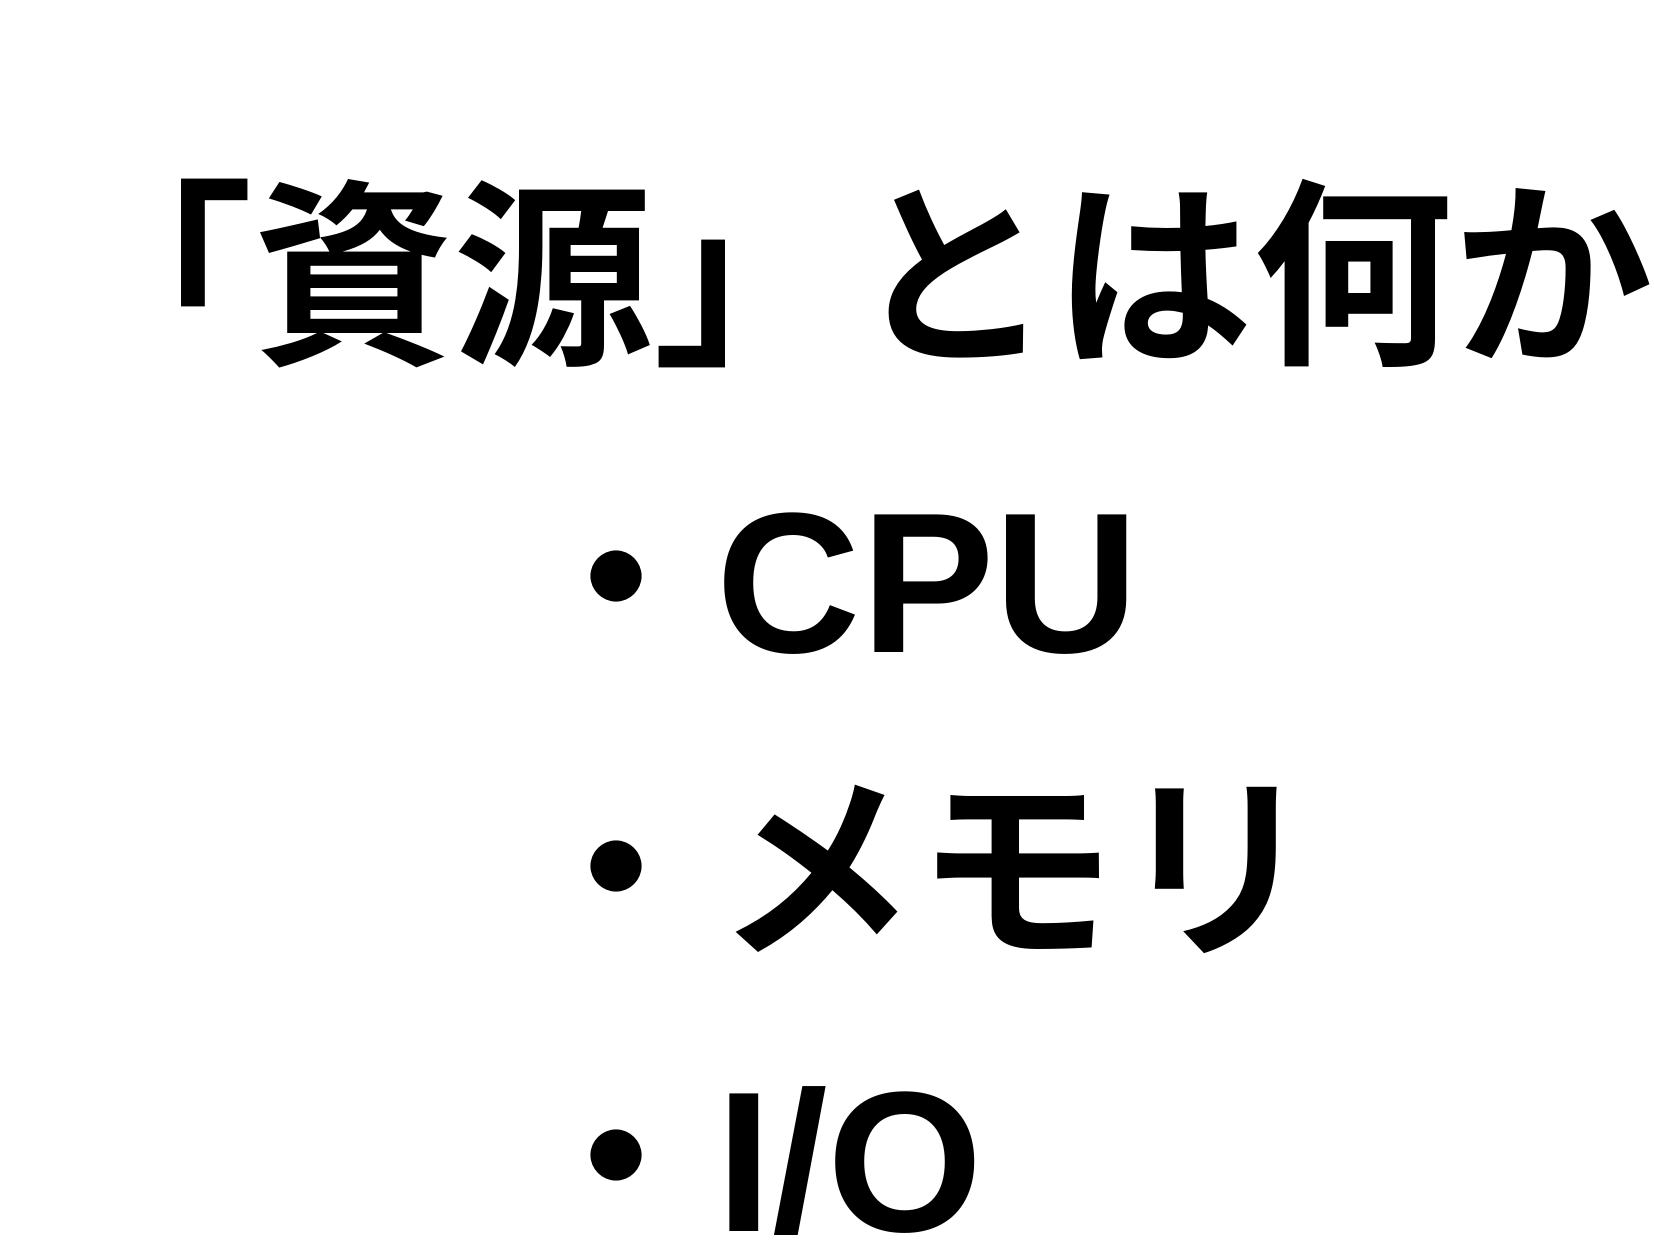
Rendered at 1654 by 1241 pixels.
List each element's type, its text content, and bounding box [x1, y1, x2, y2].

text_box 「資源」とは何か？ [38, 109, 1654, 340]
text_box ・CPU ・メモリ ・I/O [501, 413, 1125, 1091]
